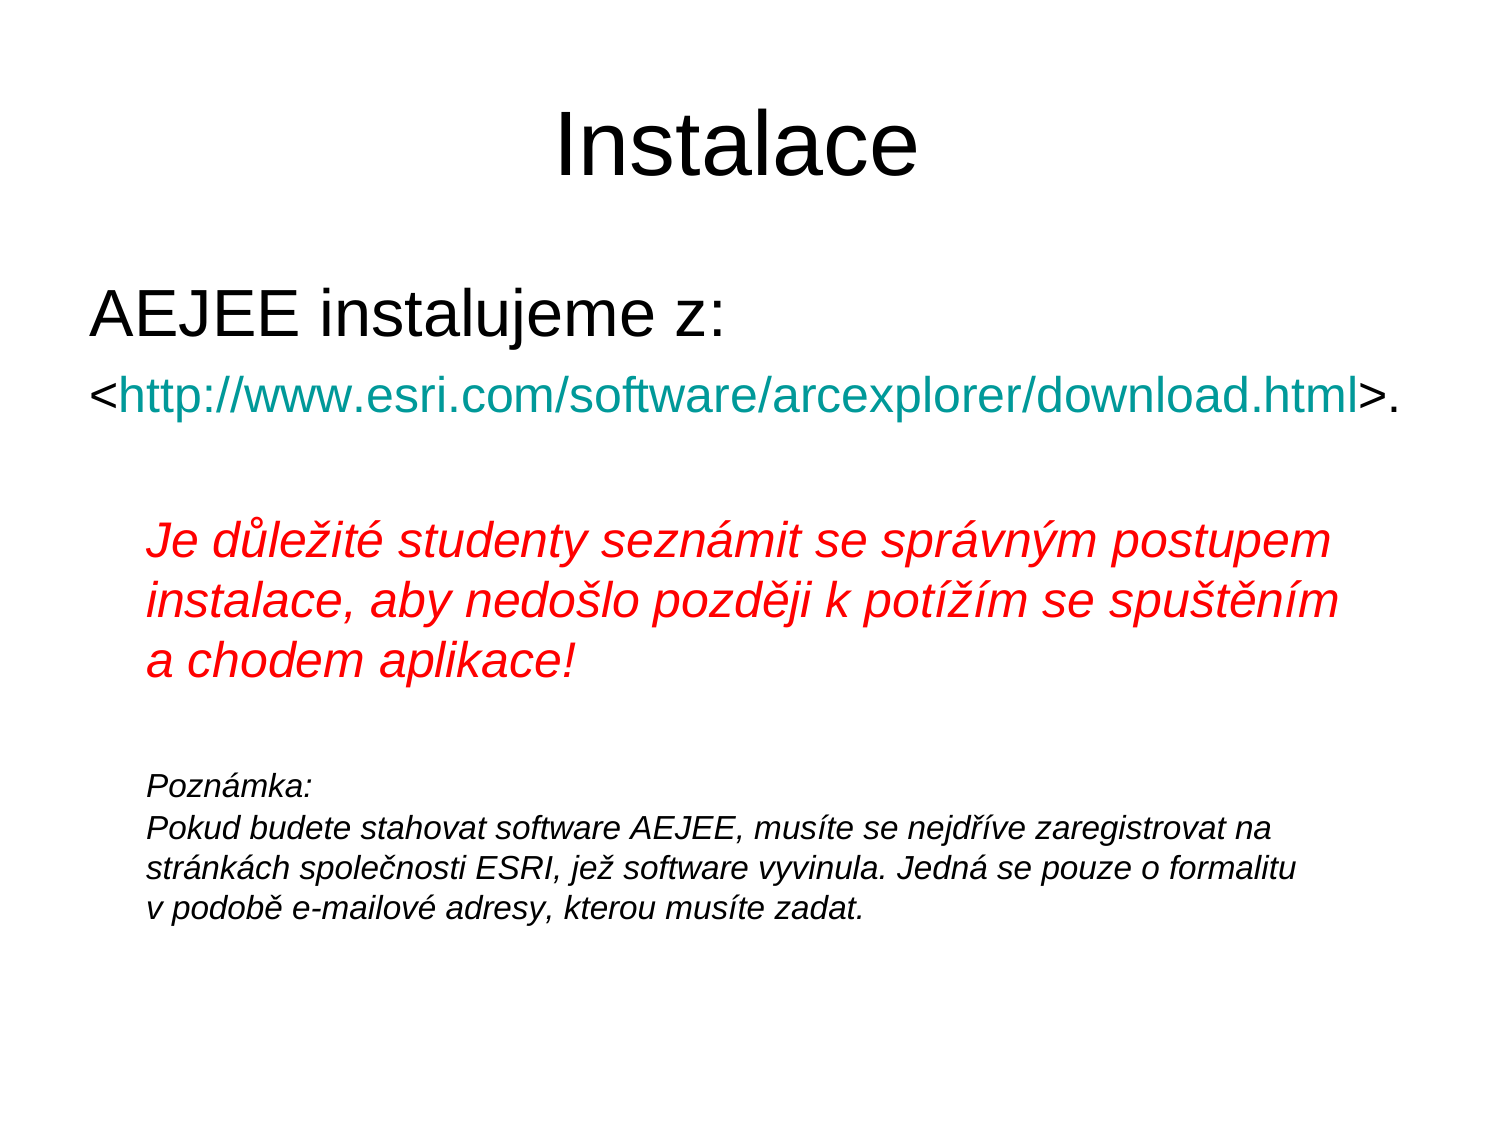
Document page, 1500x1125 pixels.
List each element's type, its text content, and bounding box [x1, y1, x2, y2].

title Instalace [75, 45, 1426, 233]
list AEJEE instalujeme z: <http://www.esri.com/software/arcexplorer/download.html>. Je důležité studenty seznámit se správným postupem instalace, aby nedošlo později k potížím se spuštěním a chodem aplikace! Poznámka: Pokud budete stahovat software AEJEE, musíte se nejdříve zaregistrovat na stránkách společnosti ESRI, jež software vyvinula. Jedná se pouze o formalitu v podobě e-mailové adresy, kterou musíte zadat. [75, 262, 1426, 1006]
